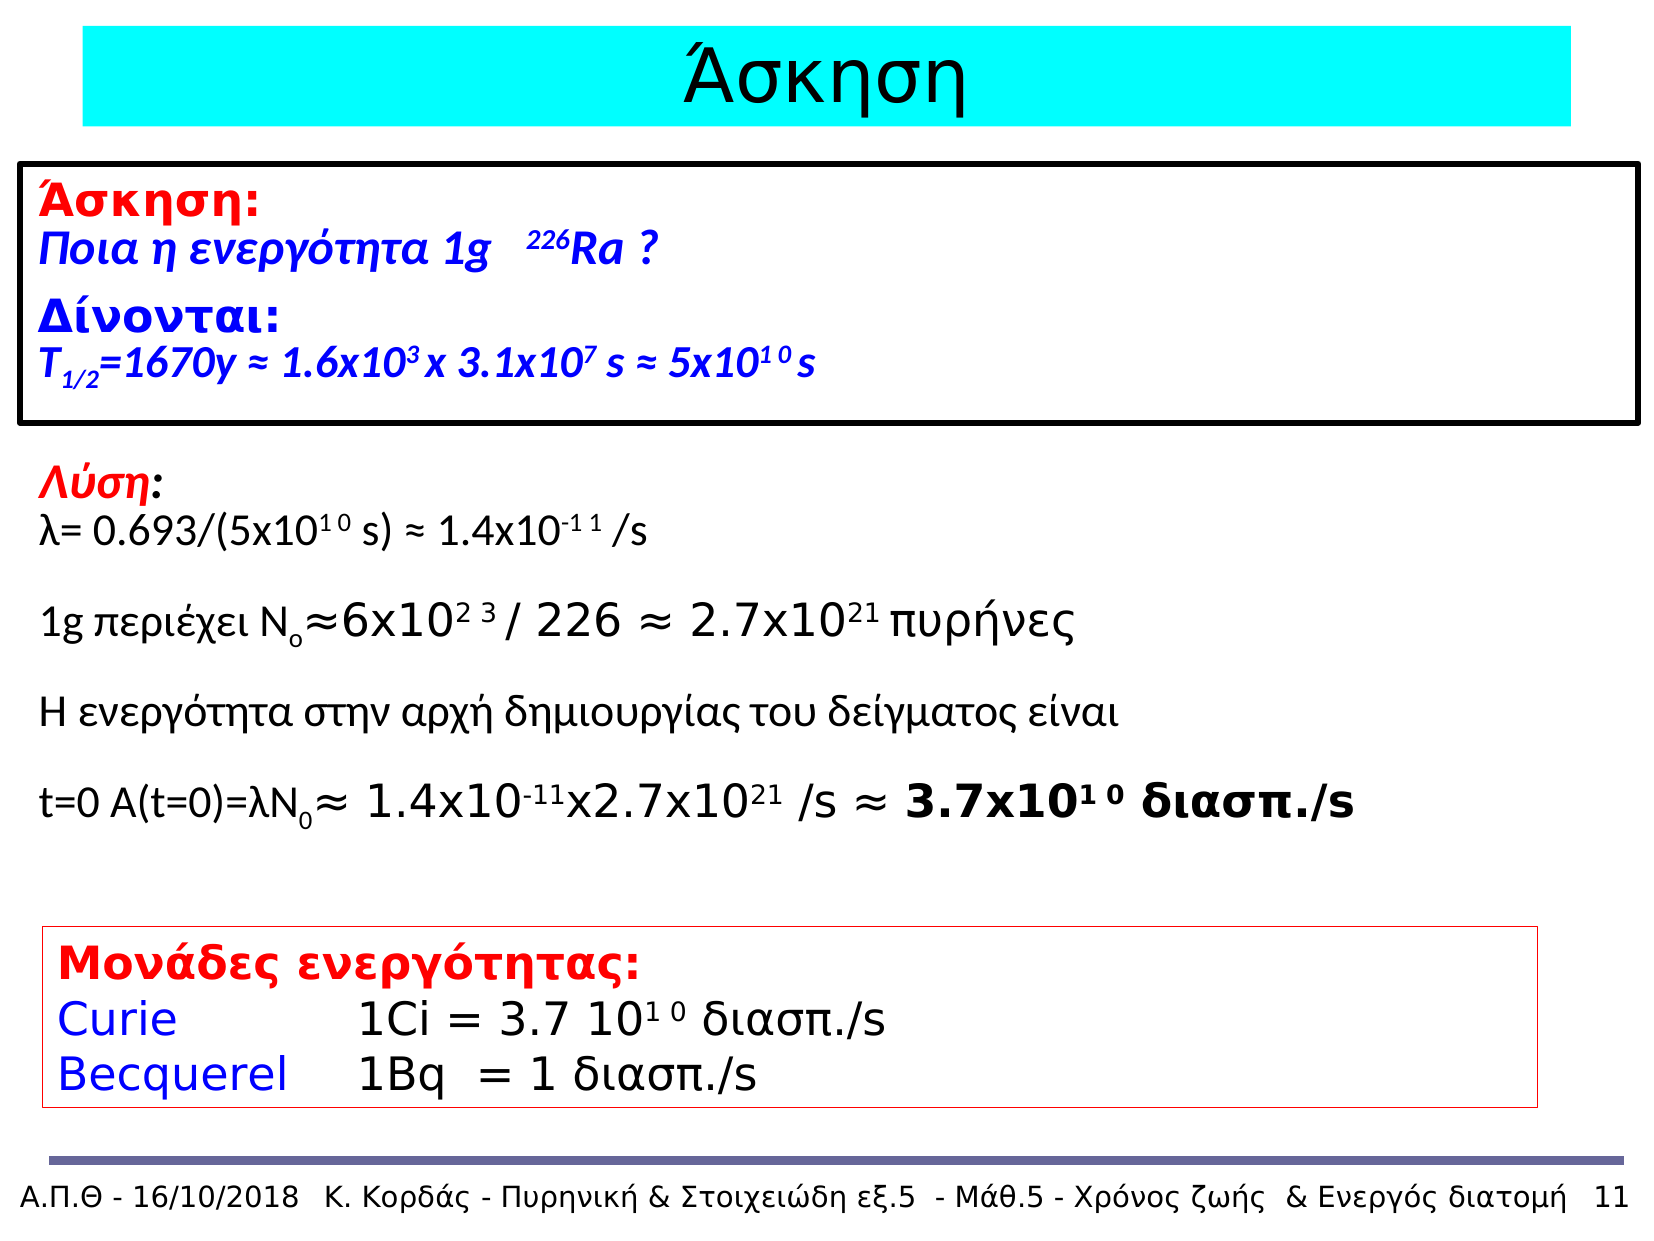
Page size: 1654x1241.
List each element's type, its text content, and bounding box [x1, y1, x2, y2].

text_box Μονάδες ενεργότητας: Curie 1Ci = 3.7 101 0 διασπ./s Becquerel 1Bq = 1 διασπ./s [42, 926, 1538, 1108]
title Άσκηση [82, 25, 1571, 127]
text_box Λύση: λ= 0.693/(5x101 0 s) ≈ 1.4x10-1 1 /s 1g περιέχει Νο≈6x102 3 / 226 ≈ 2.7x1021 πυρήνες Η ενεργότητα στην αρχή δημιουργίας του δείγματος είναι t=0 Α(t=0)=λΝ0≈ 1.4x10-11x2.7x1021 /s ≈ 3.7x101 0 διασπ./s [23, 453, 1465, 867]
text_box Άσκηση: Ποια η ενεργότητα 1g 226Ra ? Δίνονται: T1/2=1670y ≈ 1.6x103 x 3.1x107 s ≈ 5x101 0 s [19, 163, 1639, 423]
